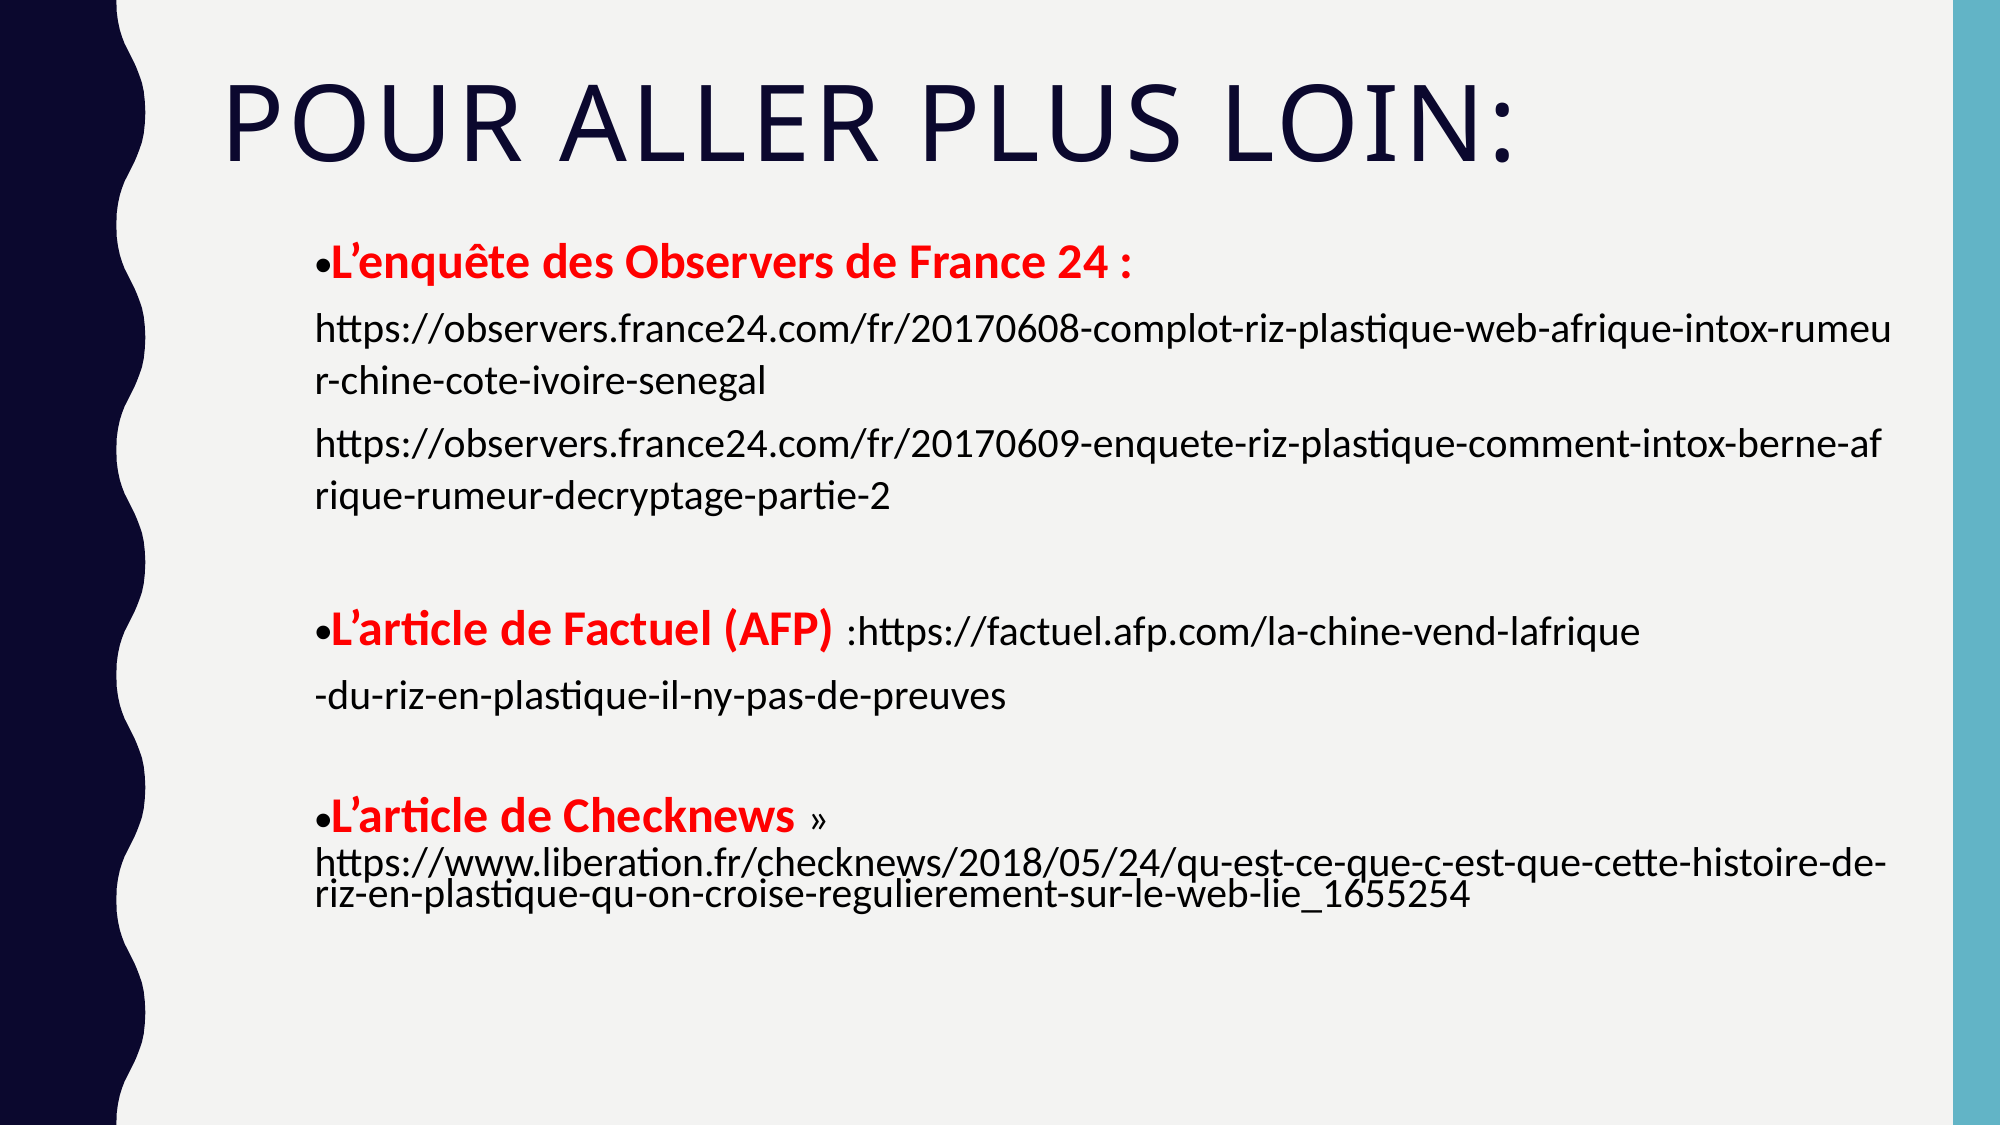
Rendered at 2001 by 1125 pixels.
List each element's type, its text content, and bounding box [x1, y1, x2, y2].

text_box L’enquête des Observers de France 24 : https://observers.france24.com/fr/20170608-complot-riz-plastique-web-afrique-intox-rumeur-chine-cote-ivoire-senegalhttps://observers.france24.com/fr/20170609-enquete-riz-plastique-comment-intox-berne-afrique-rumeur-decryptage-partie-2 L’article de Factuel (AFP) :https://factuel.afp.com/la-chine-vend-lafrique-du-riz-en-plastique-il-ny-pas-de-preuves L’article de Checknews »https://www.liberation.fr/checknews/2018/05/24/qu-est-ce-que-c-est-que-cette-histoire-de-riz-en-plastique-qu-on-croise-regulierement-sur-le-web-lie_1655254 [149, 208, 1910, 1075]
title Pour aller plus loin: [205, 62, 1876, 208]
